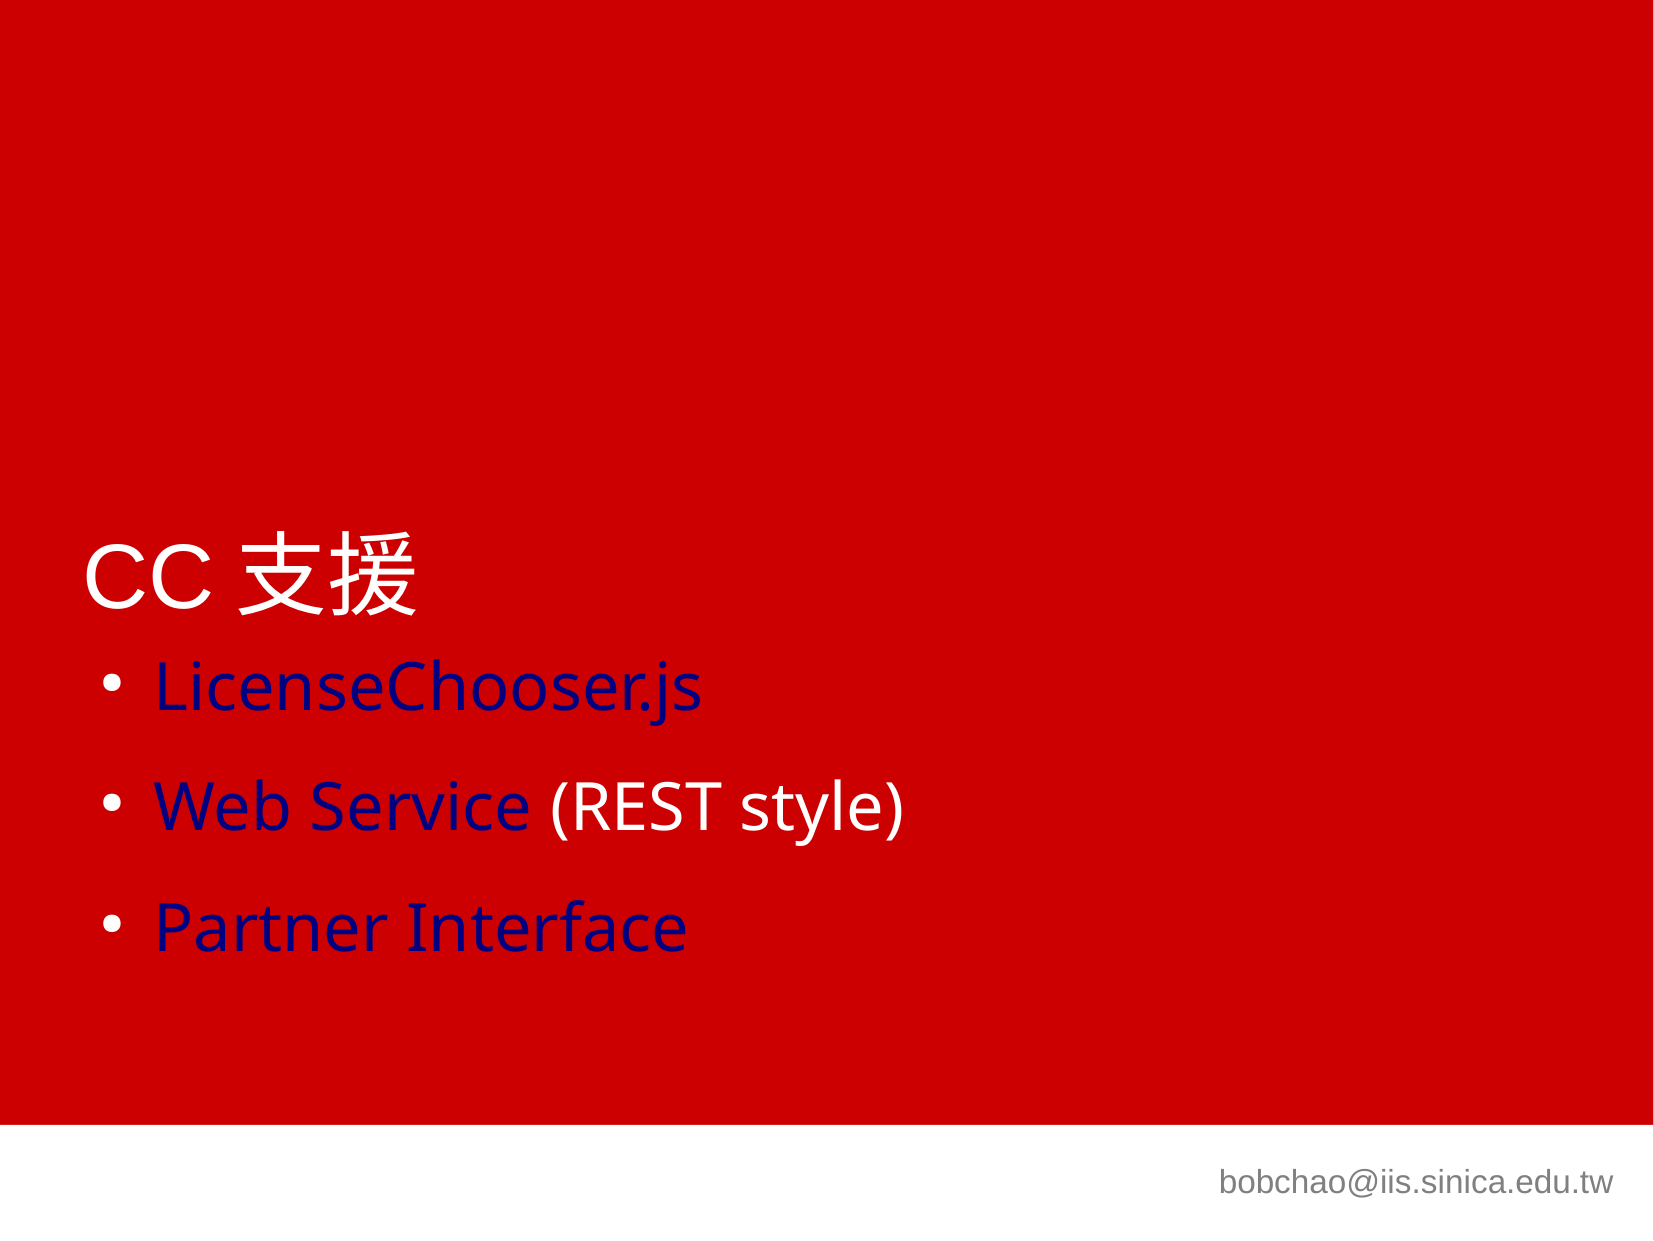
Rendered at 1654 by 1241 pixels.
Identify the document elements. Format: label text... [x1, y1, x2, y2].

list LicenseChooser.js Web Service (REST style) Partner Interface [82, 639, 1571, 1088]
title CC支援 [82, 469, 1571, 639]
